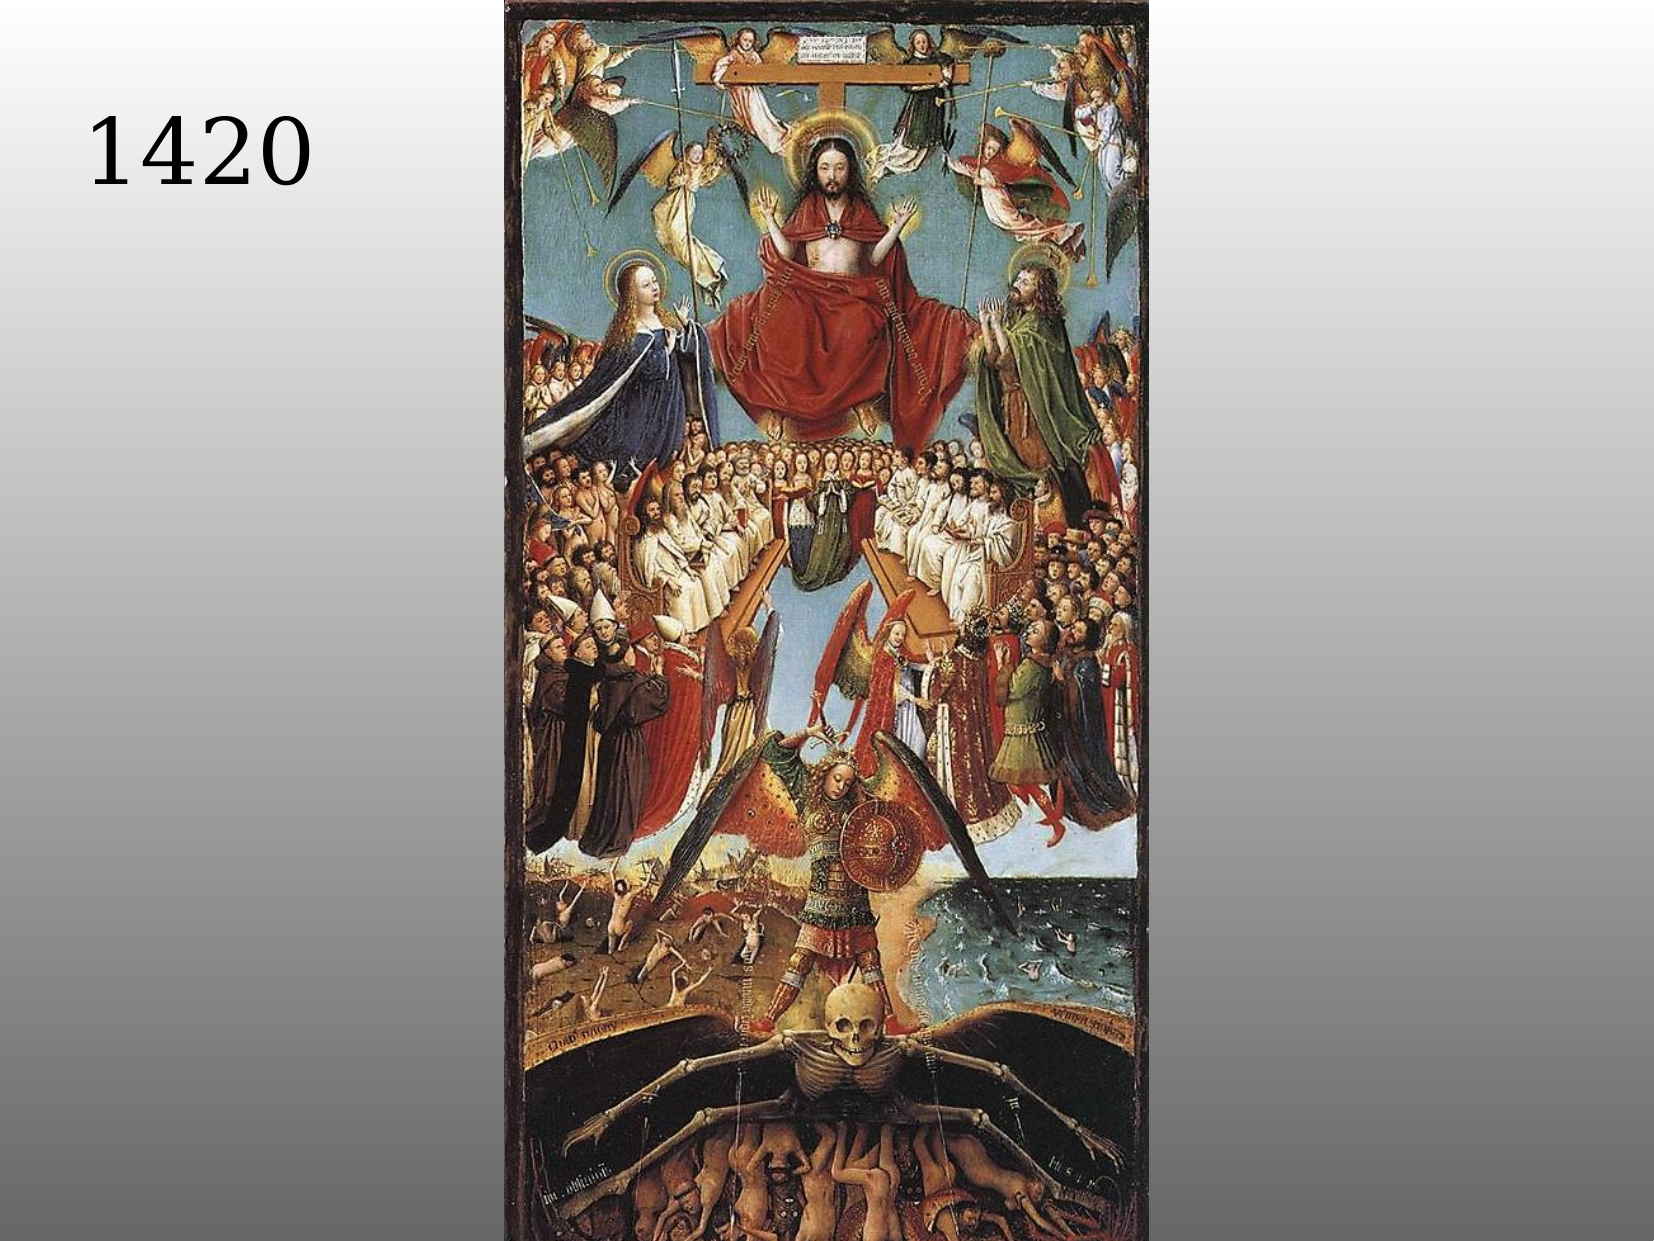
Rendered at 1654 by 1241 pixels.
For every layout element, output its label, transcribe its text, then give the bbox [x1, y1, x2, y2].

picture [504, 0, 1149, 49]
picture [504, 257, 1149, 1241]
title 1420 [82, 49, 1571, 257]
